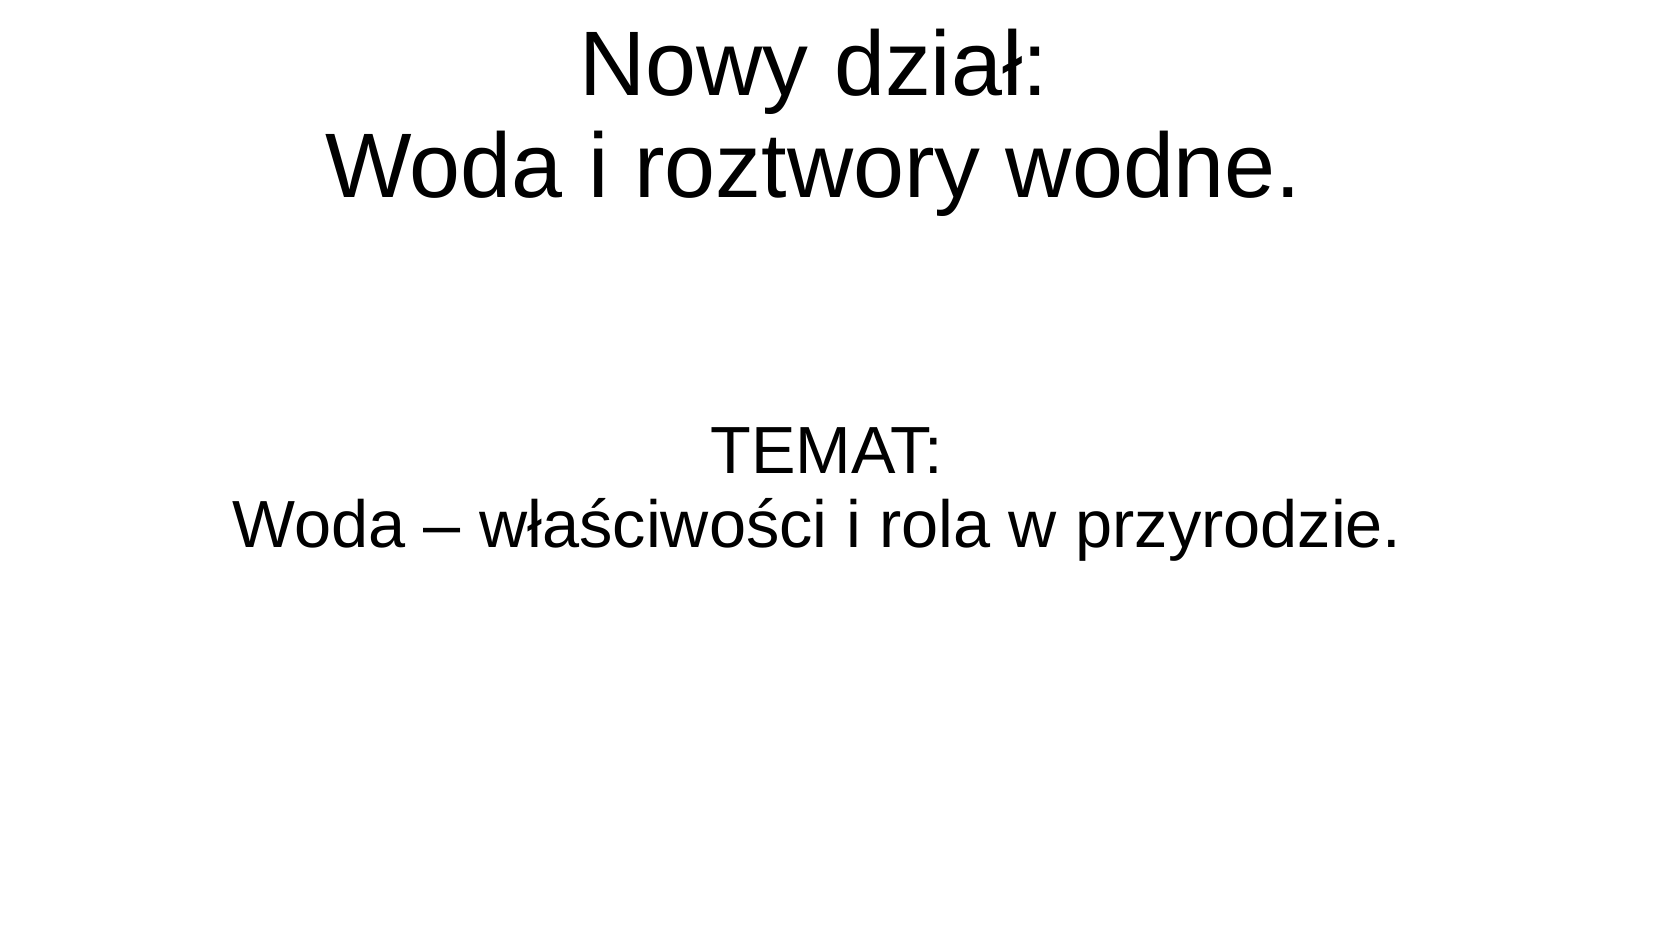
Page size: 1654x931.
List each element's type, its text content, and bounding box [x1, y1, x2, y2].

subtitle TEMAT: Woda – właściwości i rola w przyrodzie. [82, 217, 1571, 758]
title Nowy dział: Woda i roztwory wodne. [82, 12, 1571, 217]
